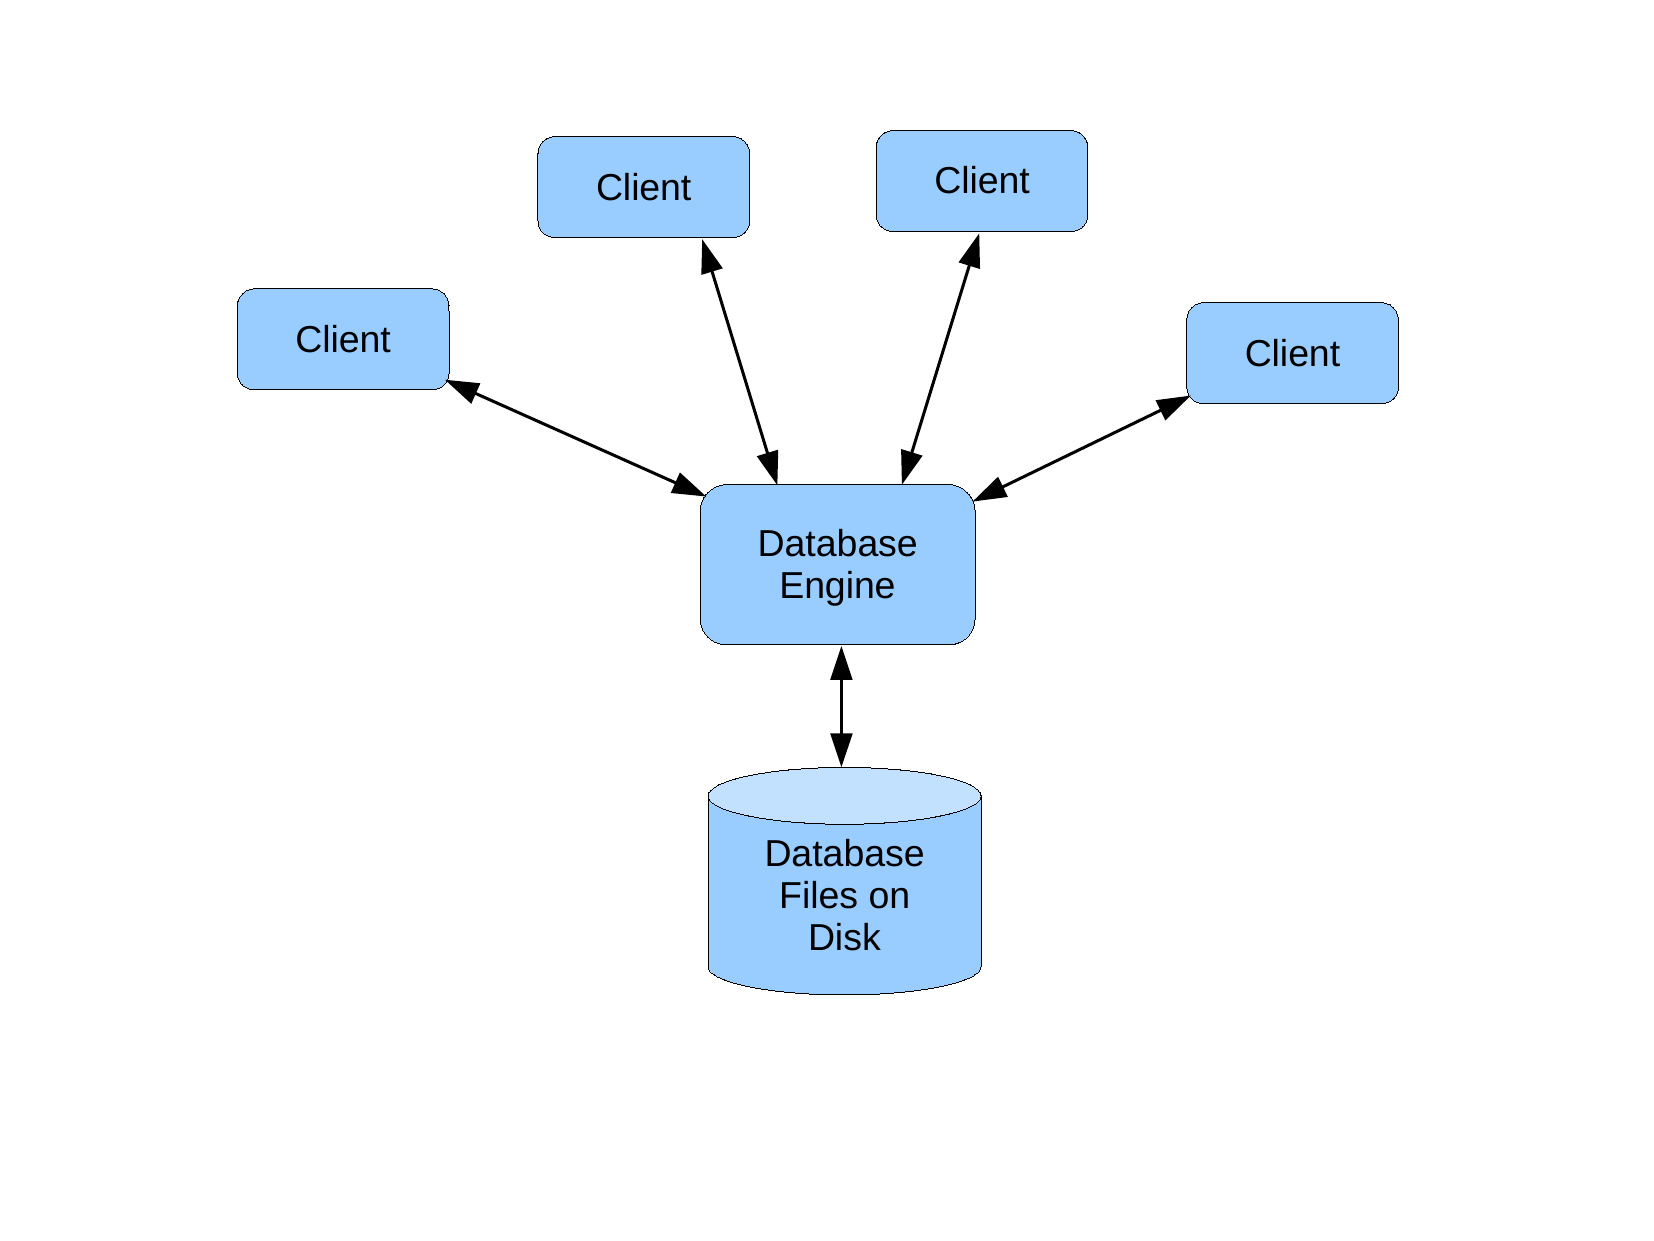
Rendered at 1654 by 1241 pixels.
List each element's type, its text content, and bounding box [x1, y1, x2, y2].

text_box Client [1186, 302, 1399, 404]
text_box Database Files on Disk [708, 797, 982, 995]
text_box Database Engine [700, 484, 976, 645]
text_box Client [537, 136, 750, 238]
text_box Client [876, 130, 1088, 232]
text_box Client [237, 288, 450, 390]
